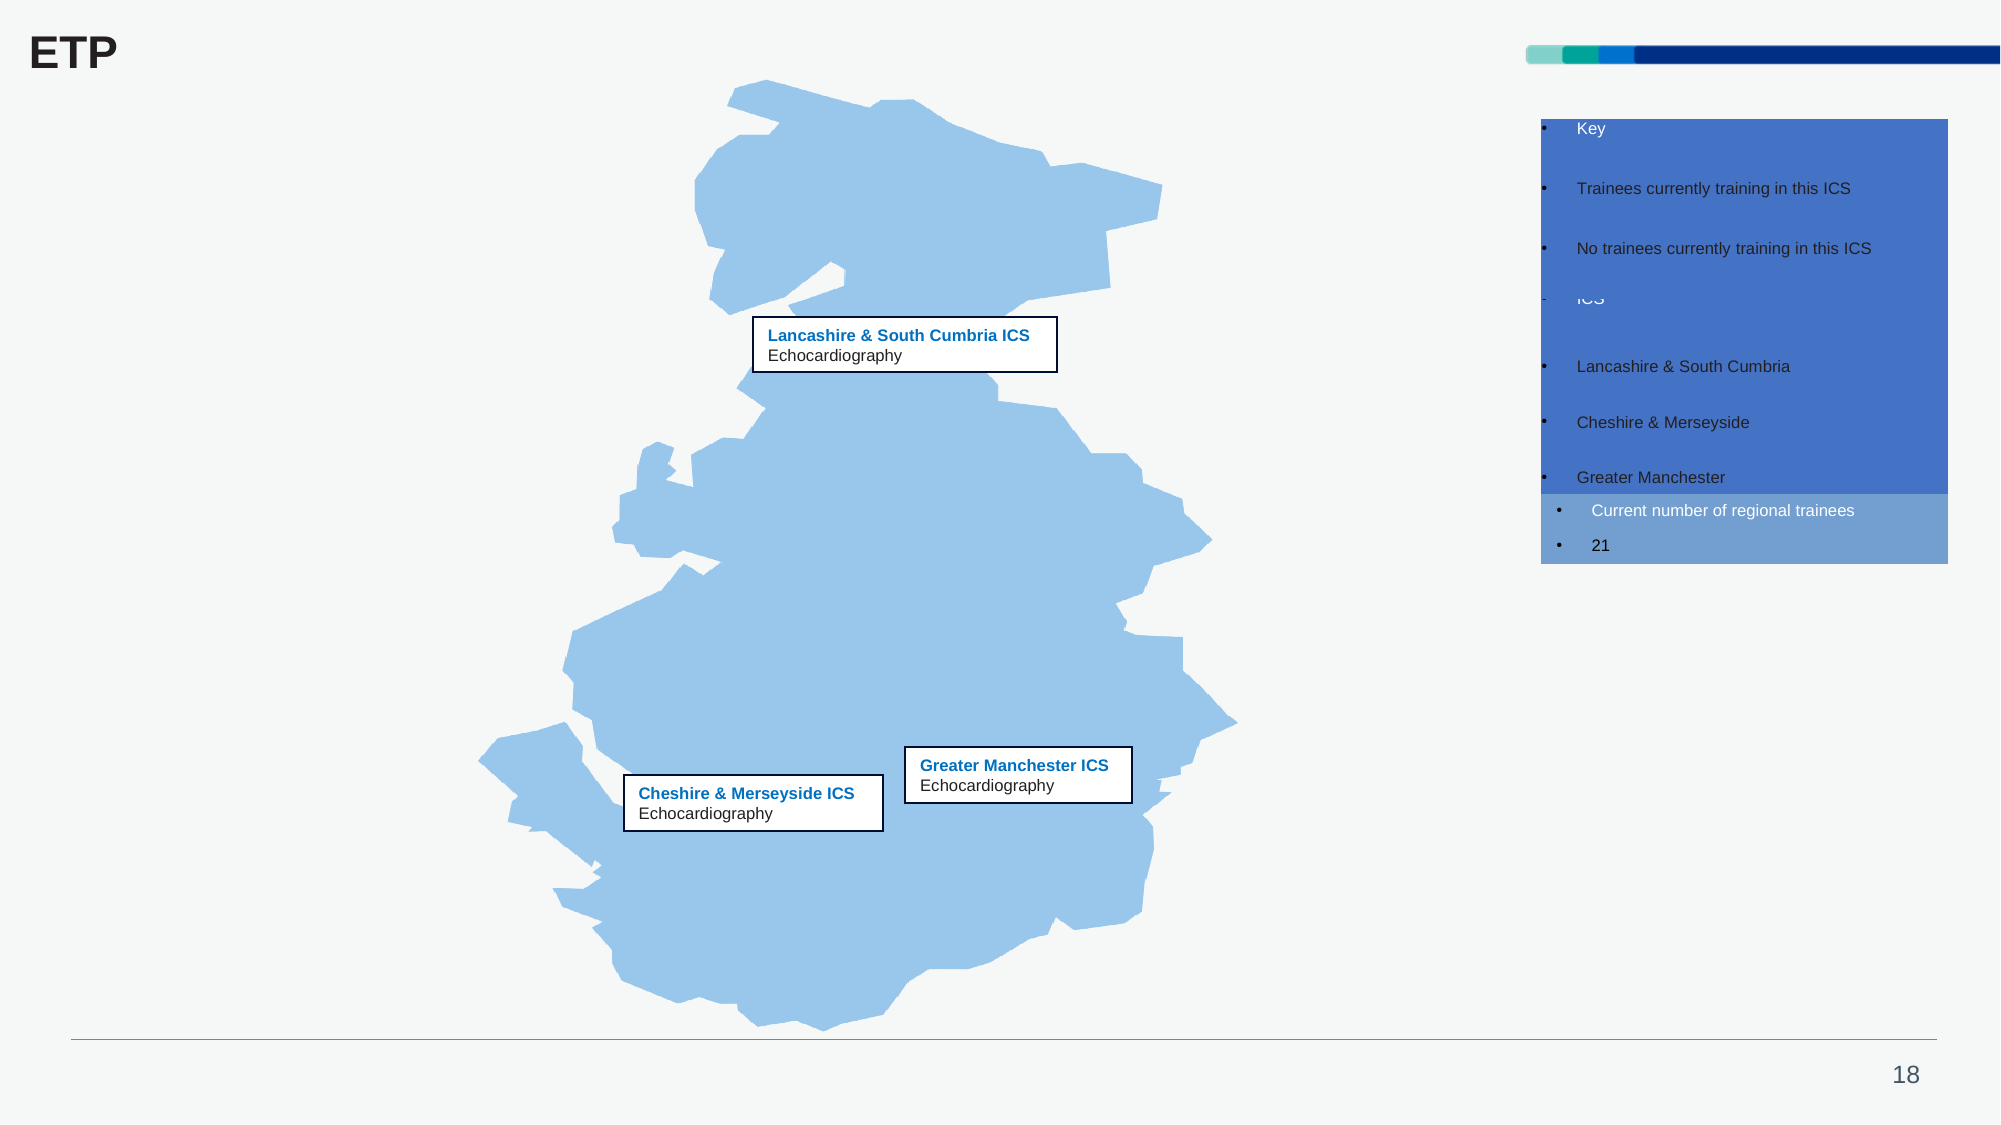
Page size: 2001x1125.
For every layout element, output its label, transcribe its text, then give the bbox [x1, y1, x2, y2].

table_cell [1863, 468, 1948, 494]
table_header Key [1541, 119, 1897, 179]
table_header Current number of regional trainees​ [1541, 494, 1948, 529]
text_box Lancashire & South Cumbria ICS Echocardiography [753, 317, 1057, 372]
title ETP [29, 12, 1900, 99]
table_cell Greater Manchester [1541, 468, 1863, 494]
table_cell [1863, 413, 1948, 468]
picture [452, 99, 1271, 1046]
table_header ICS [1541, 299, 1863, 358]
table_cell Cheshire & Merseyside [1541, 413, 1863, 468]
table_cell [1897, 239, 1948, 299]
table_cell [1863, 358, 1948, 413]
table_cell Trainees currently training in this ICS [1541, 179, 1897, 239]
table_cell No trainees currently training in this ICS [1541, 239, 1897, 299]
text_box Cheshire & Merseyside ICS Echocardiography [624, 775, 883, 831]
table_header [1863, 299, 1948, 358]
text_box Greater Manchester ICS Echocardiography [905, 747, 1132, 803]
table_header [1897, 119, 1948, 179]
table_cell 21 [1541, 529, 1948, 564]
table_cell [1897, 179, 1948, 239]
table_cell Lancashire & South Cumbria [1541, 358, 1863, 413]
